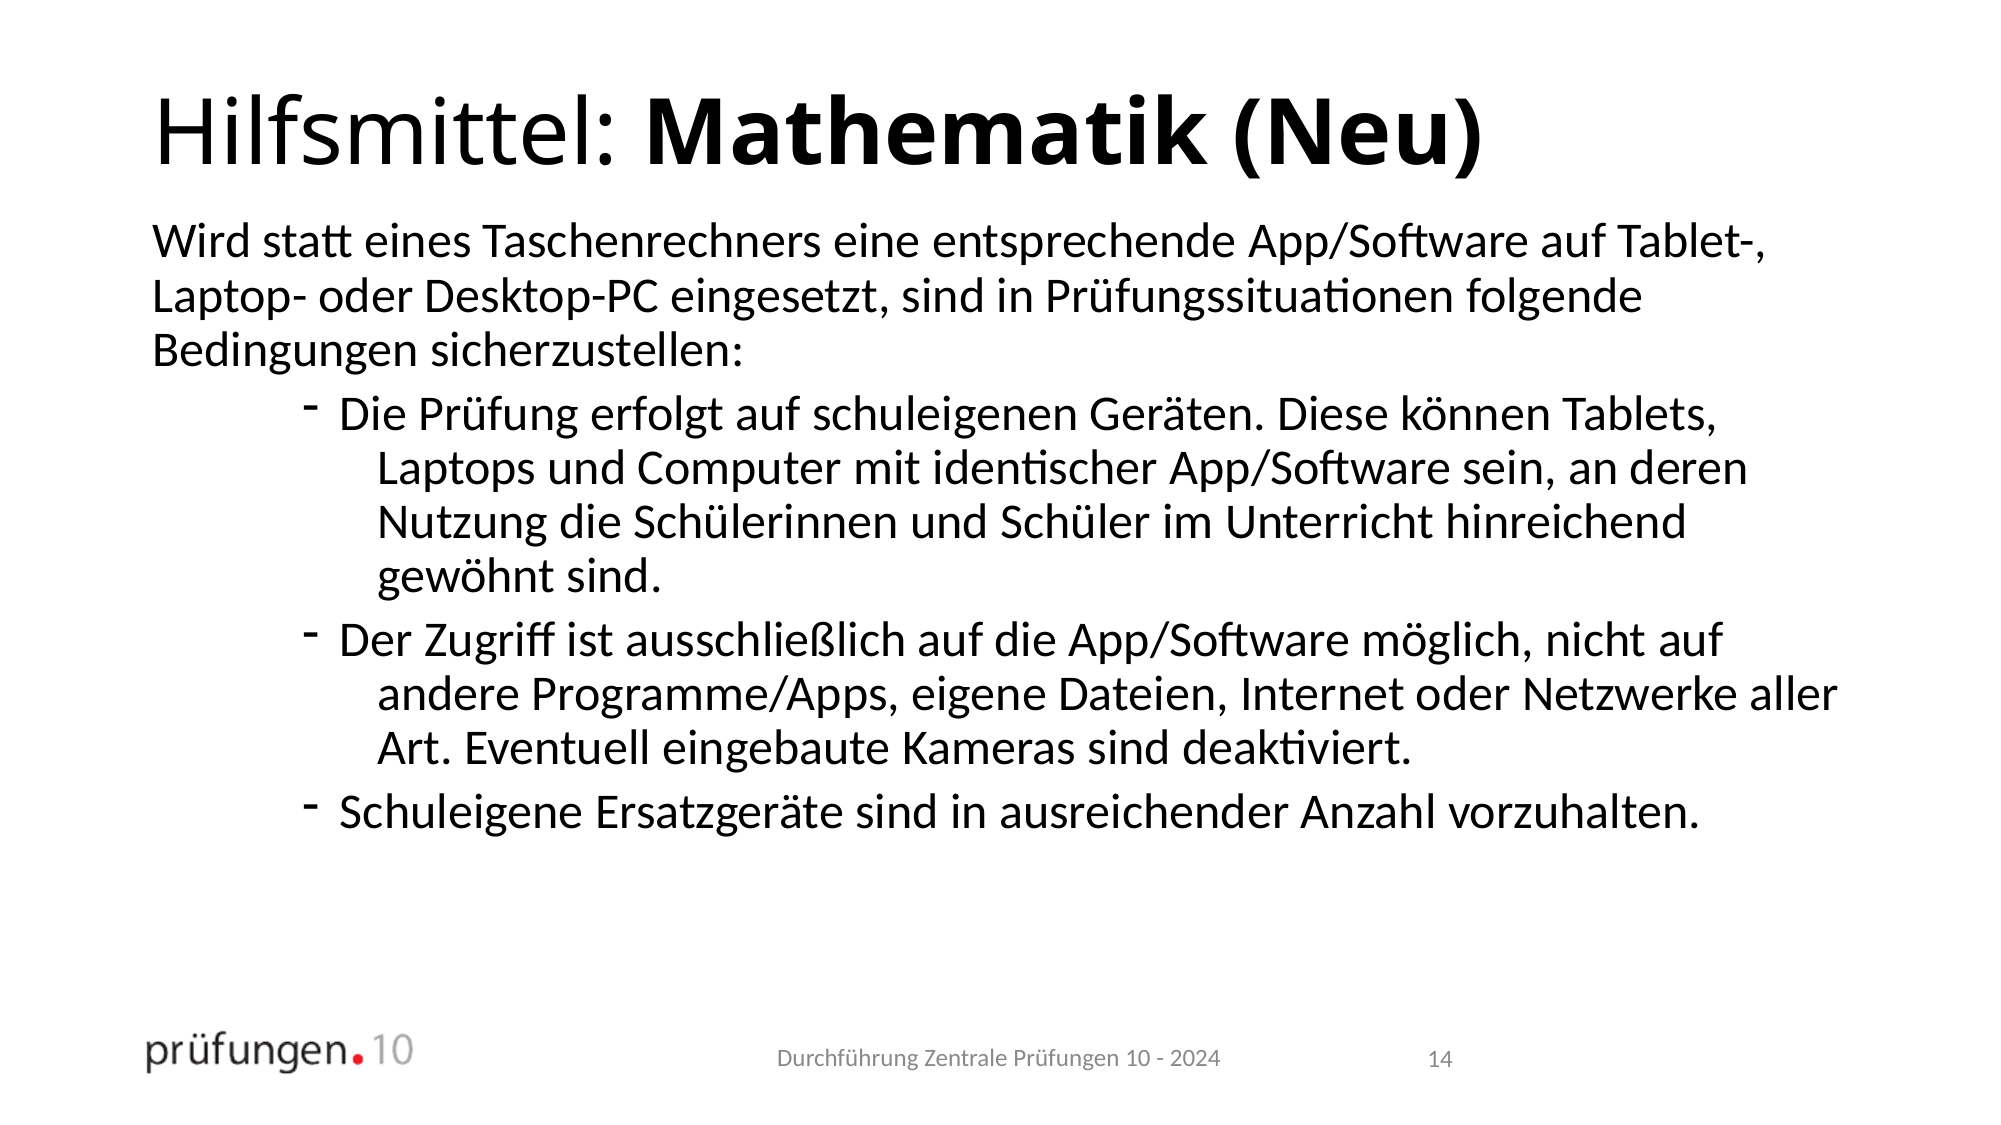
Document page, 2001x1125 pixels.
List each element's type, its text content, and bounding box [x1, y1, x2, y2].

list Wird statt eines Taschenrechners eine entsprechende App/Software auf Tablet-, Laptop- oder Desktop-PC eingesetzt, sind in Prüfungssituationen folgende Bedingungen sicherzustellen: Die Prüfung erfolgt auf schuleigenen Geräten. Diese können Tablets, Laptops und Computer mit identischer App/Software sein, an deren Nutzung die Schülerinnen und Schüler im Unterricht hinreichend gewöhnt sind. Der Zugriff ist ausschließlich auf die App/Software möglich, nicht auf andere Programme/Apps, eigene Dateien, Internet oder Netzwerke aller Art. Eventuell eingebaute Kameras sind deaktiviert. Schuleigene Ersatzgeräte sind in ausreichender Anzahl vorzuhalten. [137, 207, 1863, 1014]
title Hilfsmittel: Mathematik (Neu) [137, 77, 1863, 193]
text_box [1412, 1027, 1863, 1088]
